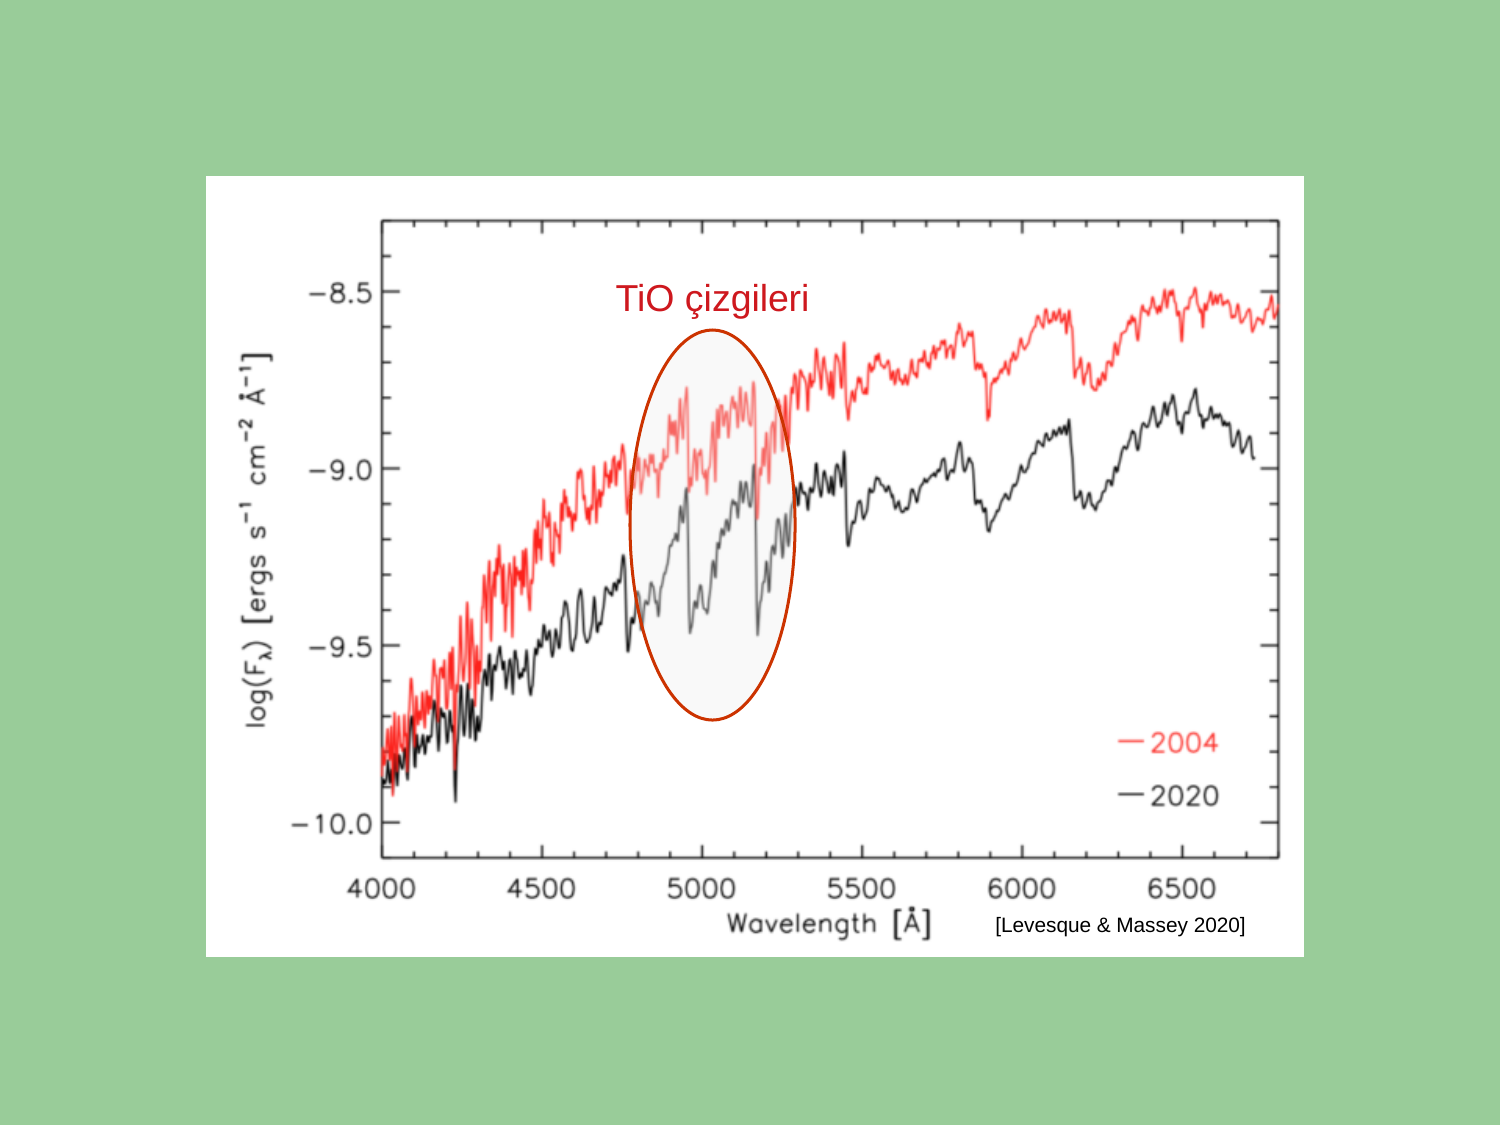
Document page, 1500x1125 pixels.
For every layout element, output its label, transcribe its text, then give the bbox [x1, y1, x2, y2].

text_box [Levesque & Massey 2020] [975, 906, 1261, 946]
text_box [630, 329, 796, 721]
text_box TiO çizgileri [570, 270, 856, 327]
picture [206, 176, 1304, 957]
